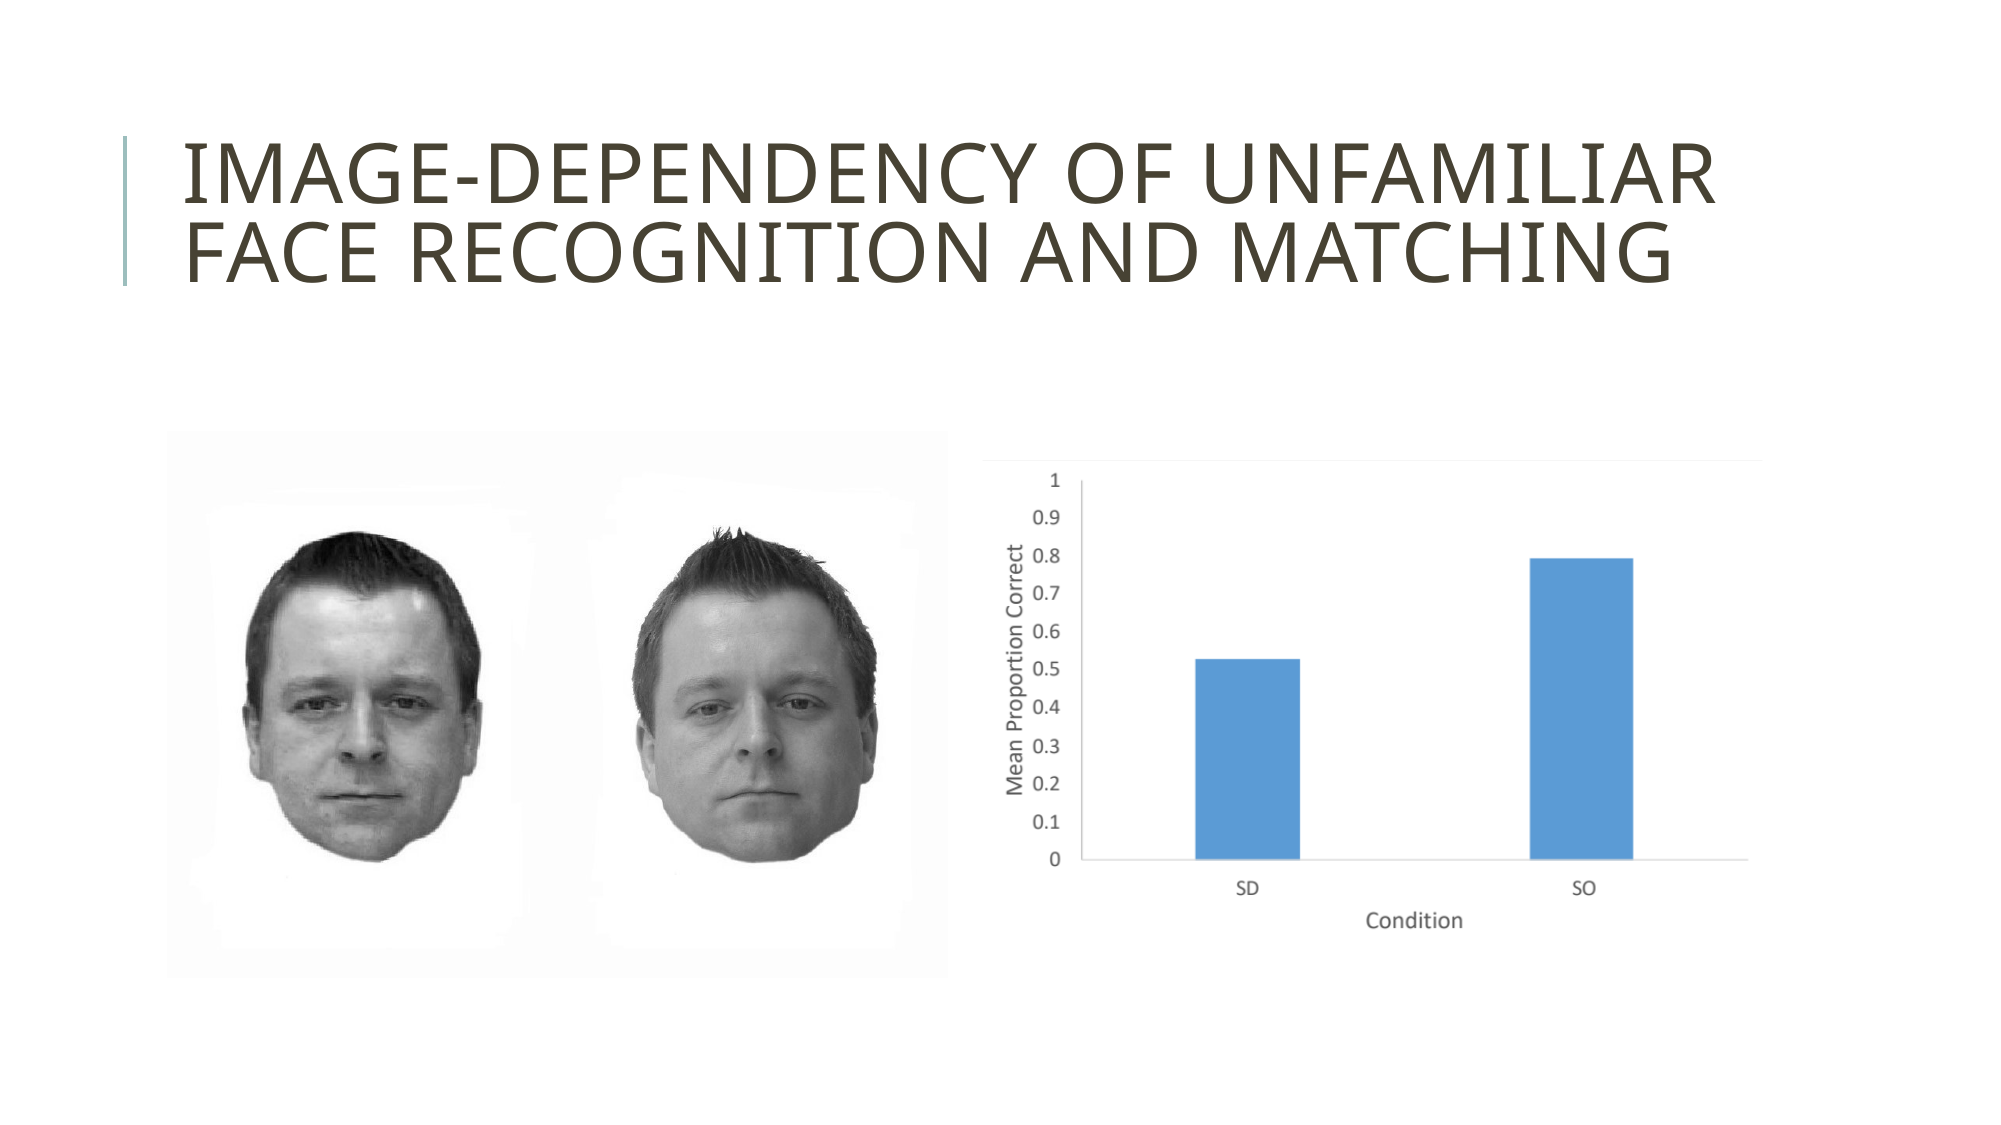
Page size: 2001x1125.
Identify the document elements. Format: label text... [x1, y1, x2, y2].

title Image-dependency of unfamiliar face recognition and matching [168, 96, 1763, 342]
picture [982, 459, 1763, 951]
picture [167, 431, 948, 978]
